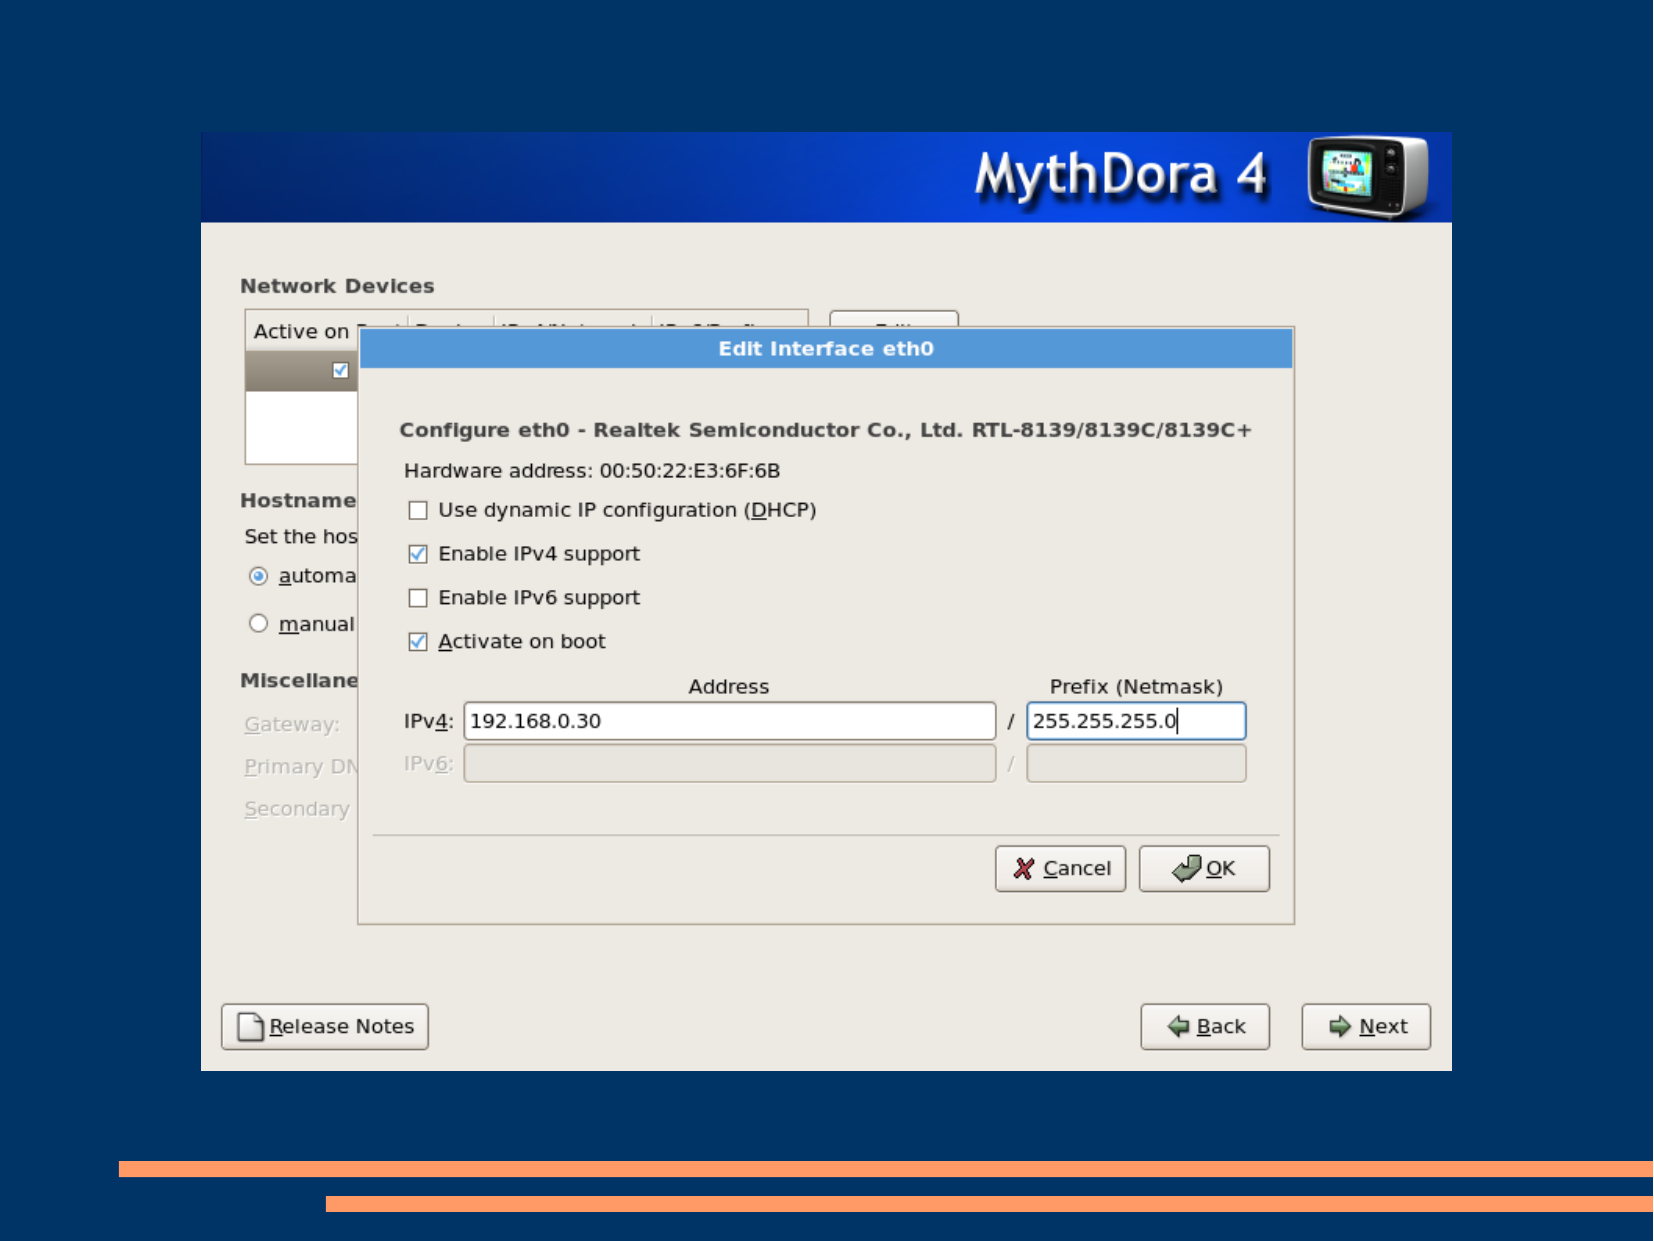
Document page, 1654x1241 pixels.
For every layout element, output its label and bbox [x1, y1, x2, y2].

picture [201, 132, 1452, 1071]
